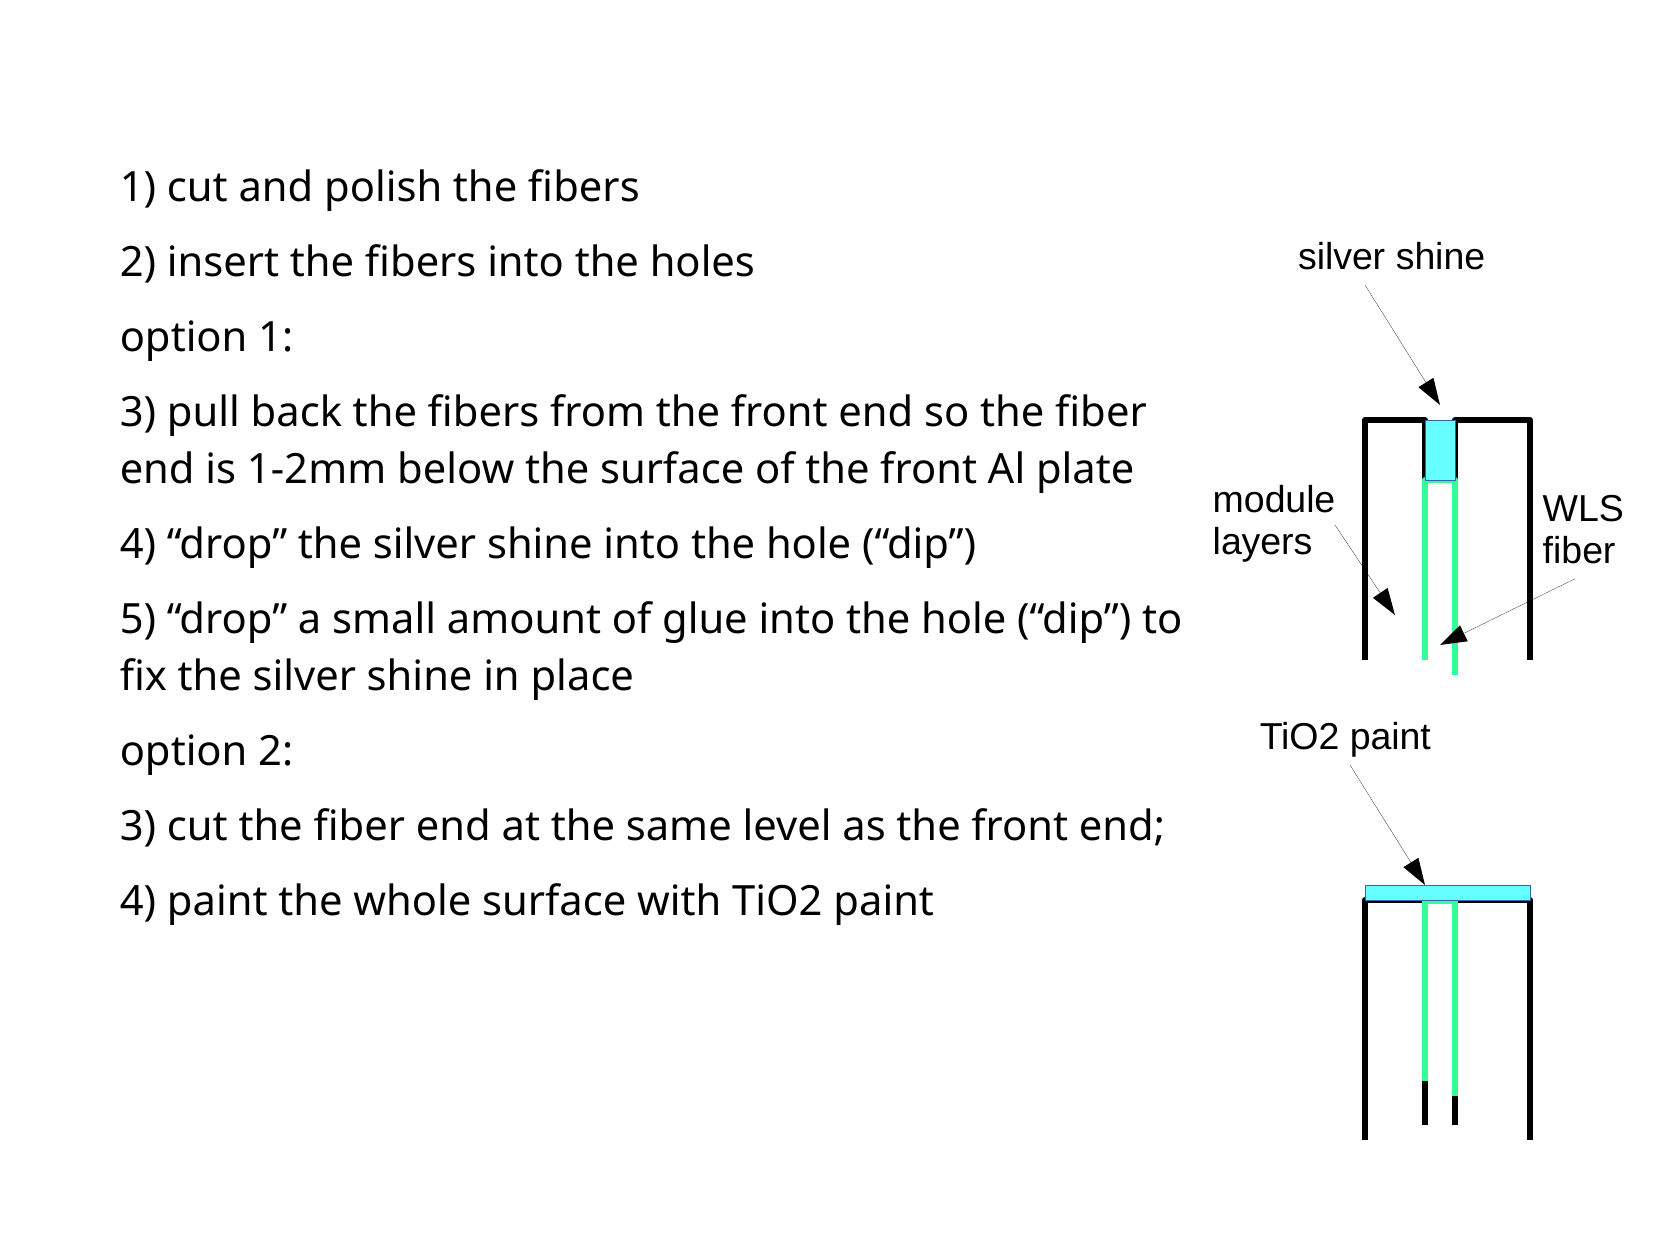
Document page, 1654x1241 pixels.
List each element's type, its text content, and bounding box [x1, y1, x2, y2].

text_box WLS fiber [1527, 480, 1654, 579]
text_box [1425, 420, 1456, 481]
text_box silver shine [1283, 228, 1501, 286]
text_box 1) cut and polish the fibers 2) insert the fibers into the holes option 1: 3) pull back the fibers from the front end so the fiber end is 1-2mm below the surface of the front Al plate 4) “drop” the silver shine into the hole (“dip”) 5) “drop” a small amount of glue into the hole (“dip”) to fix the silver shine in place option 2: 3) cut the fiber end at the same level as the front end; 4) paint the whole surface with TiO2 paint [105, 149, 1216, 1066]
text_box TiO2 paint [1245, 708, 1446, 766]
text_box module layers [1197, 471, 1351, 571]
text_box [1365, 885, 1531, 901]
